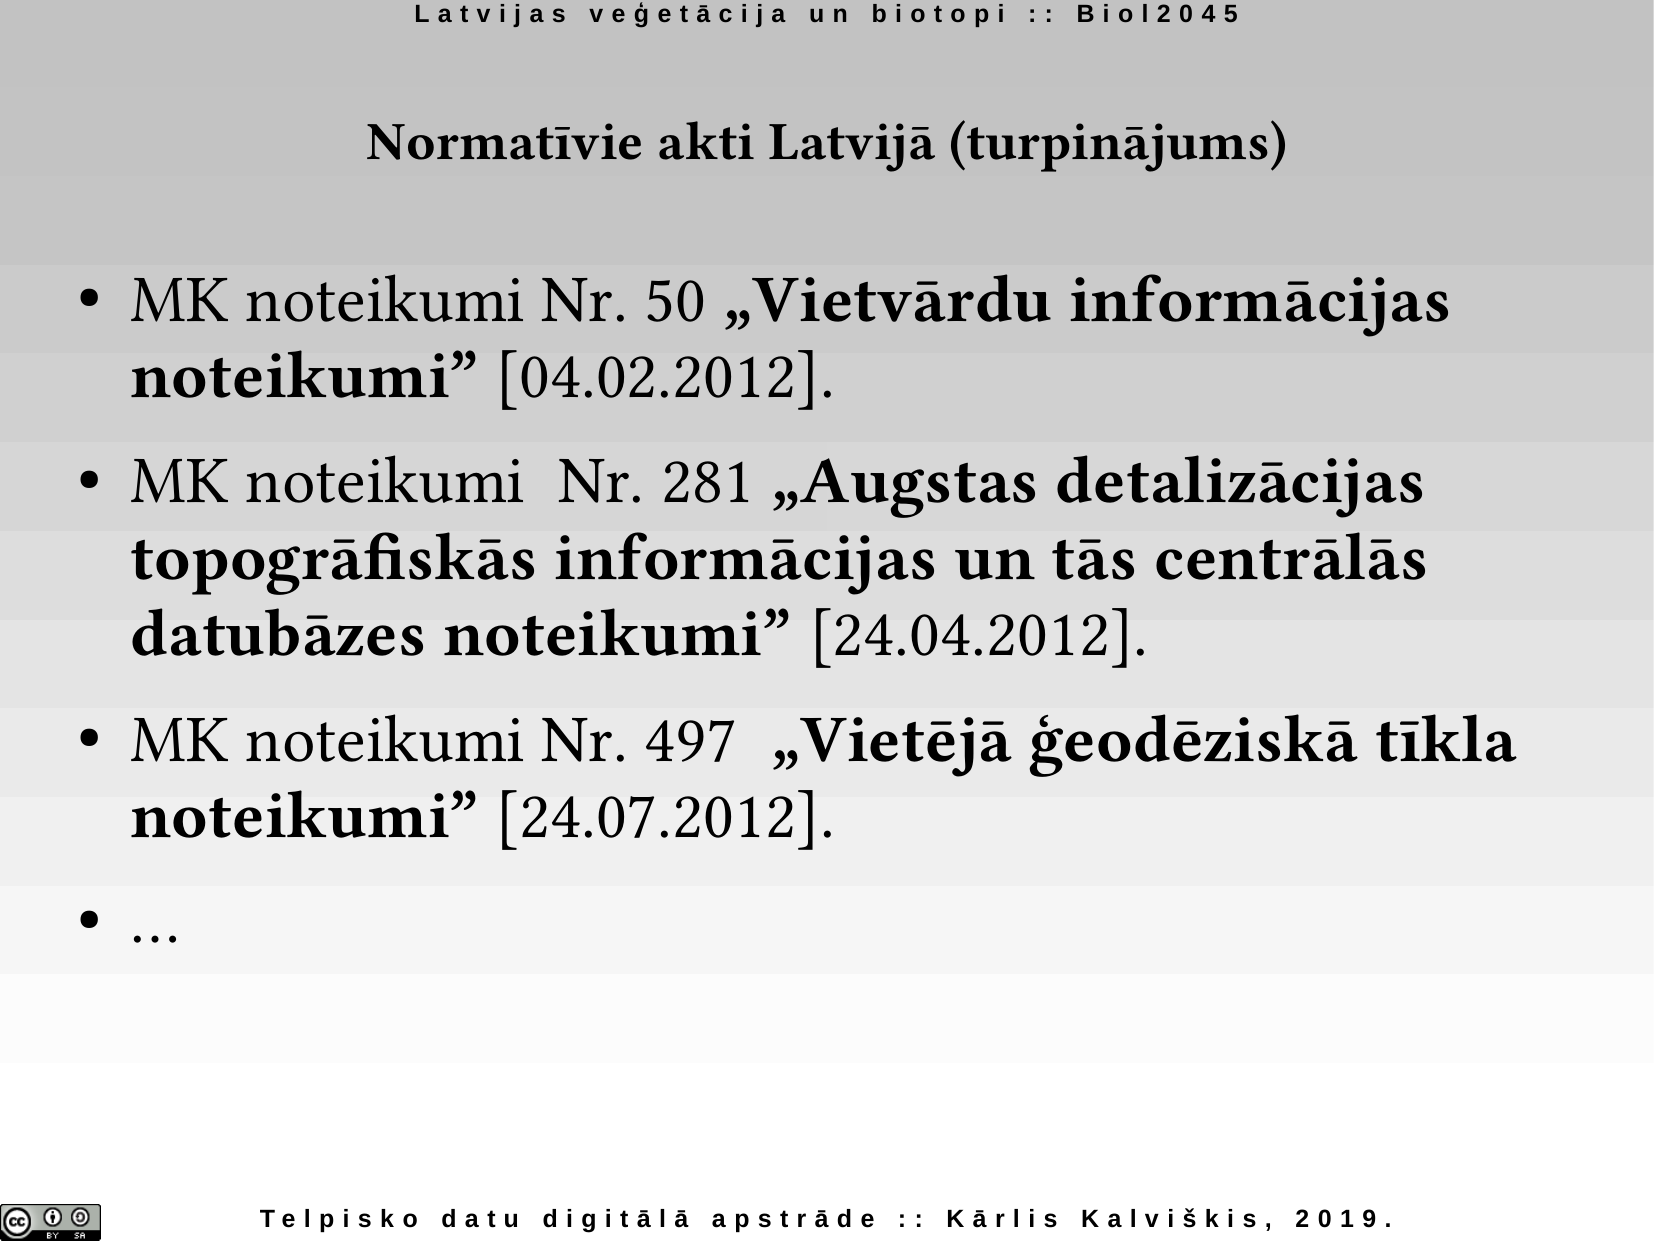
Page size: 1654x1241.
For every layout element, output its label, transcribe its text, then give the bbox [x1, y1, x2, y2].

picture [0, 0, 1654, 1241]
list MK noteikumi Nr. 50 „Vietvārdu informācijas noteikumi” [04.02.2012]. MK noteikumi Nr. 281 „Augstas detalizācijas topogrāfiskās informācijas un tās centrālās datubāzes noteikumi” [24.04.2012]. MK noteikumi Nr. 497 „Vietējā ģeodēziskā tīkla noteikumi” [24.07.2012]. … [59, 261, 1596, 981]
title Normatīvie akti Latvijā (turpinājums) [59, 37, 1596, 246]
